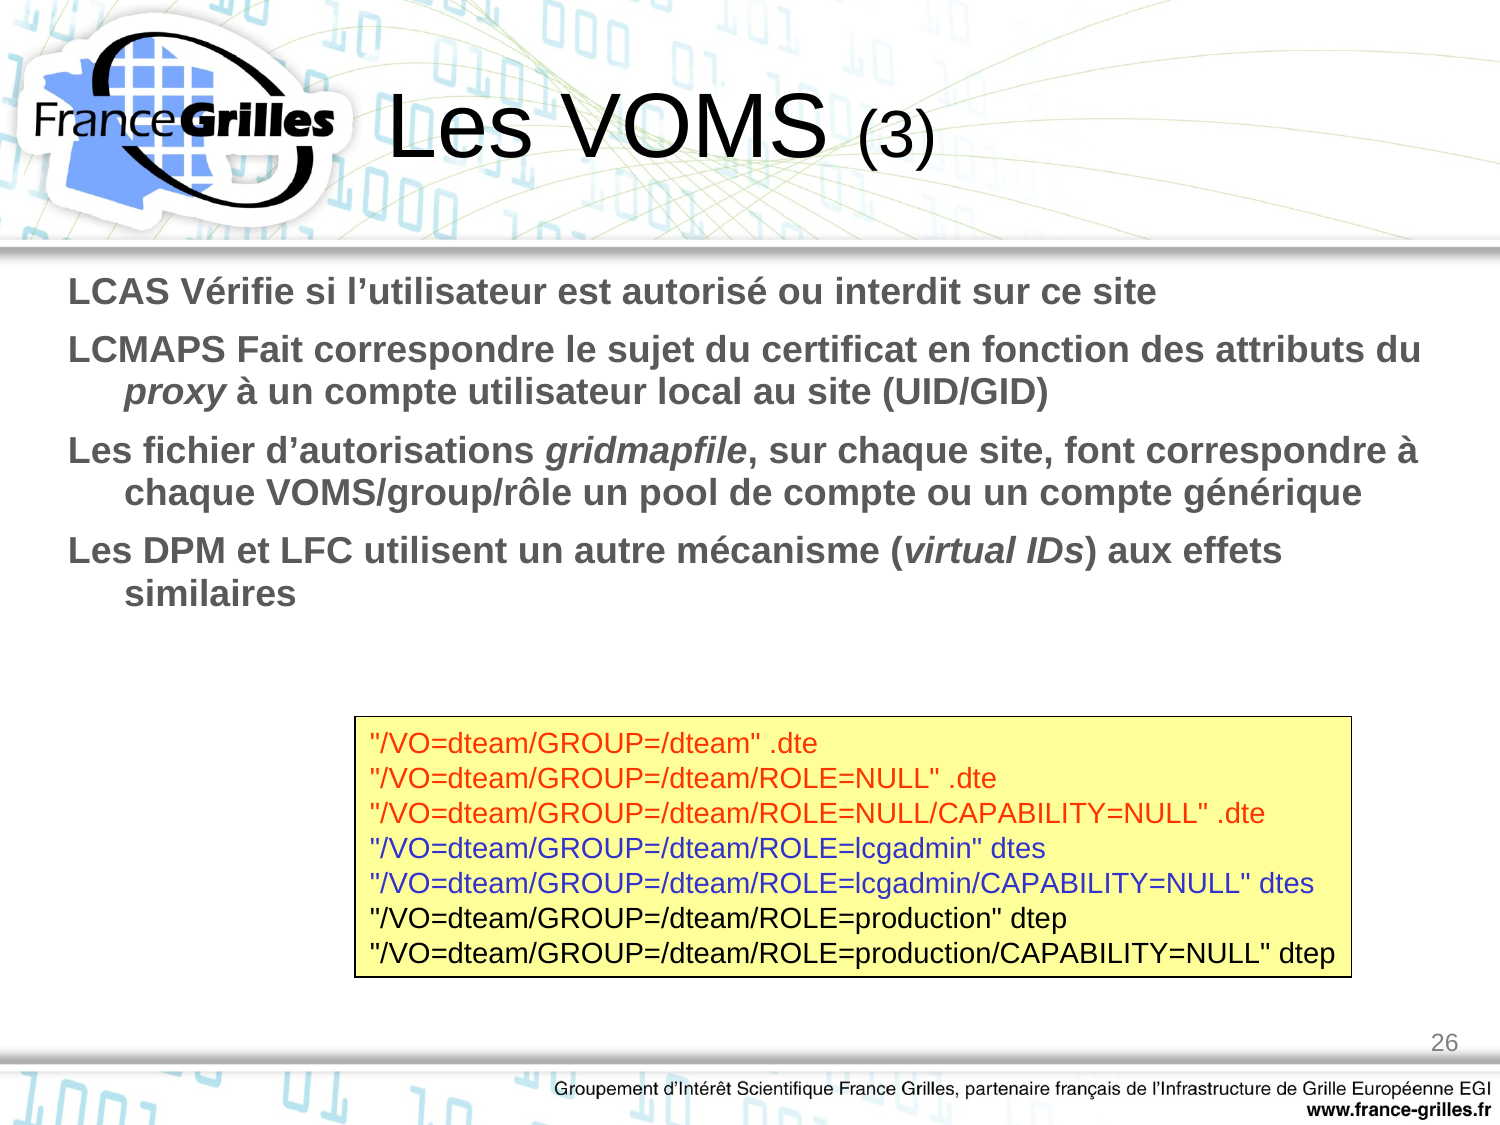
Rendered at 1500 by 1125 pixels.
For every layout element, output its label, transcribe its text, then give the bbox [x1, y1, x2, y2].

text_box "/VO=dteam/GROUP=/dteam" .dte "/VO=dteam/GROUP=/dteam/ROLE=NULL" .dte "/VO=dteam/GROUP=/dteam/ROLE=NULL/CAPABILITY=NULL" .dte "/VO=dteam/GROUP=/dteam/ROLE=lcgadmin" dtes "/VO=dteam/GROUP=/dteam/ROLE=lcgadmin/CAPABILITY=NULL" dtes "/VO=dteam/GROUP=/dteam/ROLE=production" dtep "/VO=dteam/GROUP=/dteam/ROLE=production/CAPABILITY=NULL" dtep [355, 716, 1352, 977]
list LCAS Vérifie si l’utilisateur est autorisé ou interdit sur ce site LCMAPS Fait correspondre le sujet du certificat en fonction des attributs du proxy à un compte utilisateur local au site (UID/GID) Les fichier d’autorisations gridmapfile, sur chaque site, font correspondre à chaque VOMS/group/rôle un pool de compte ou un compte générique Les DPM et LFC utilisent un autre mécanisme (virtual IDs) aux effets similaires [53, 262, 1459, 1024]
picture [0, 0, 1500, 1125]
title Les VOMS (3) [372, 7, 1459, 244]
